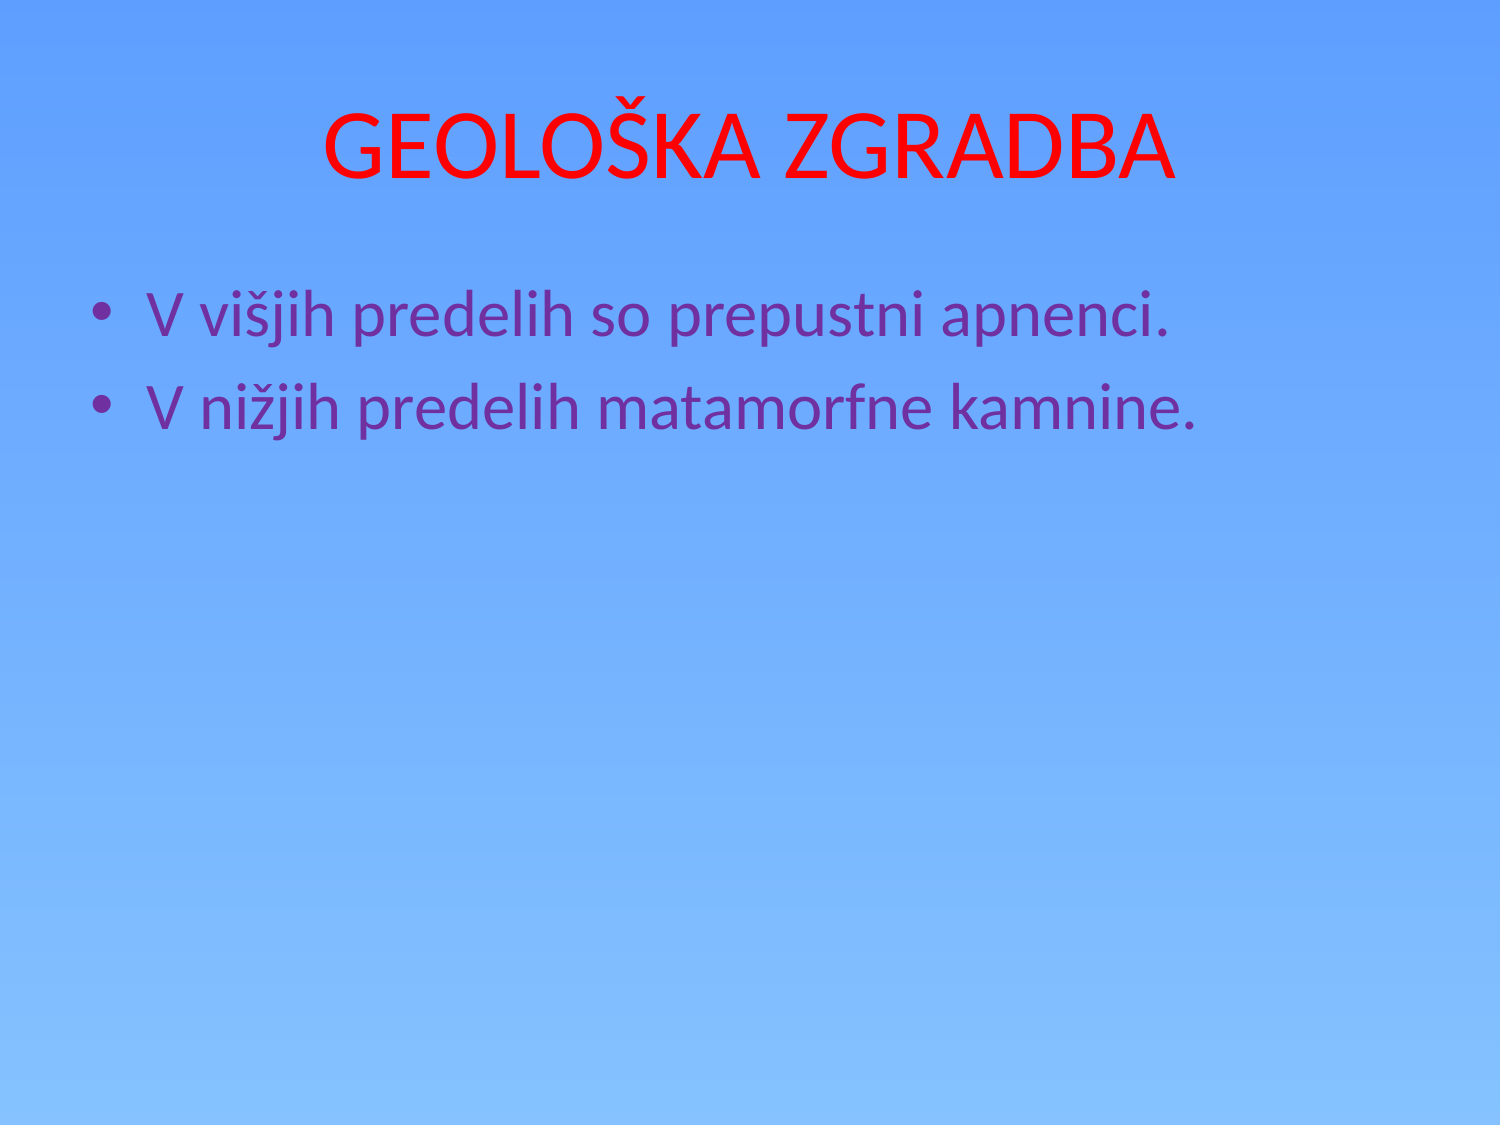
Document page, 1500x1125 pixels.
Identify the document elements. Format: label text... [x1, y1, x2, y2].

list V višjih predelih so prepustni apnenci. V nižjih predelih matamorfne kamnine. [75, 262, 1425, 1005]
title GEOLOŠKA ZGRADBA [75, 45, 1425, 233]
